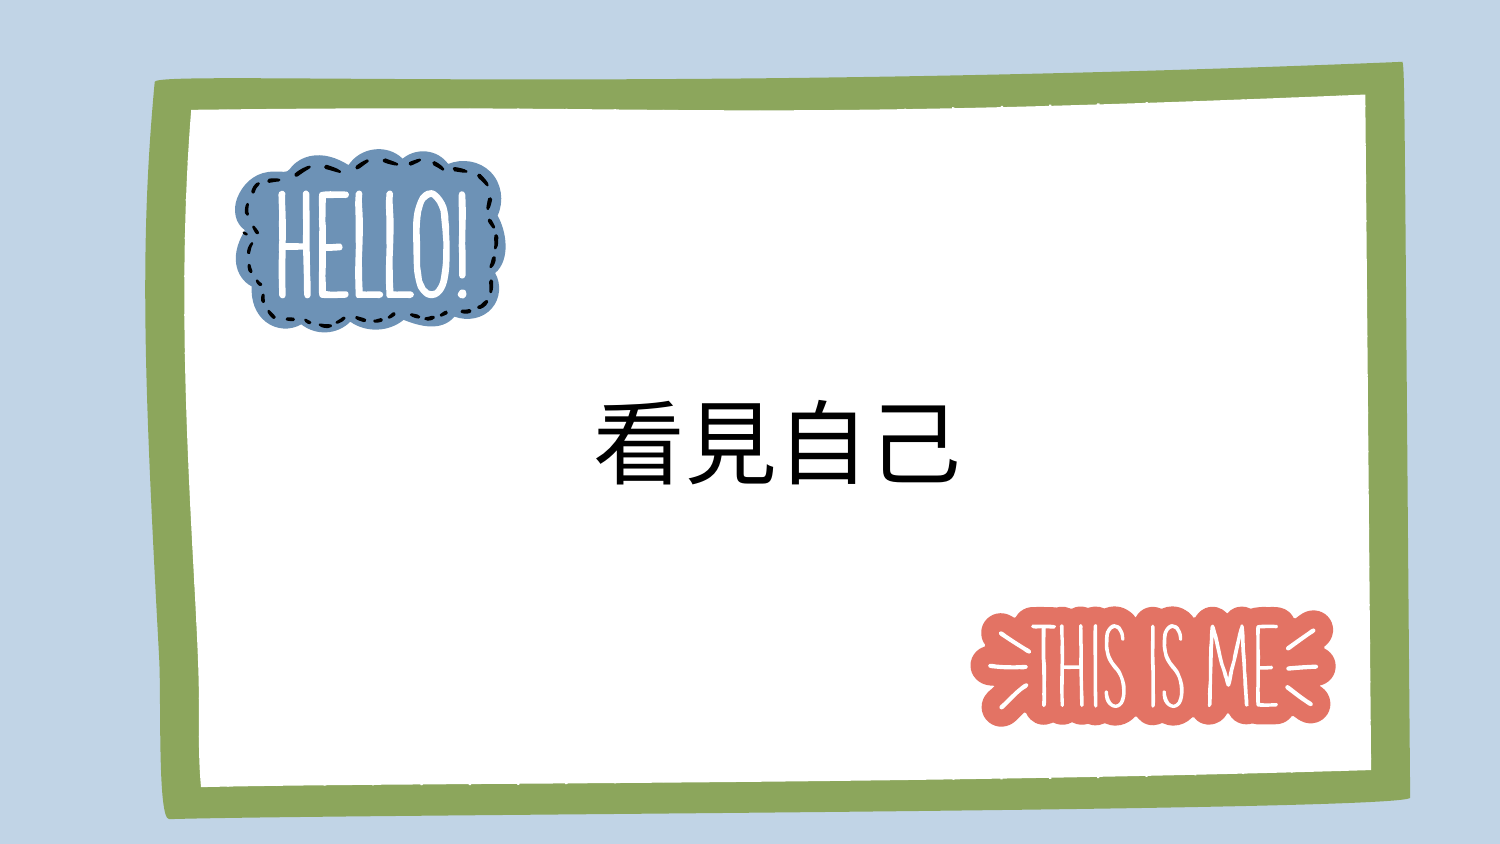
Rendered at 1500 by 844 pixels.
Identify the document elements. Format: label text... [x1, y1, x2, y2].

text_box 看見自己 [289, 378, 1265, 504]
text_box [145, 61, 1411, 820]
